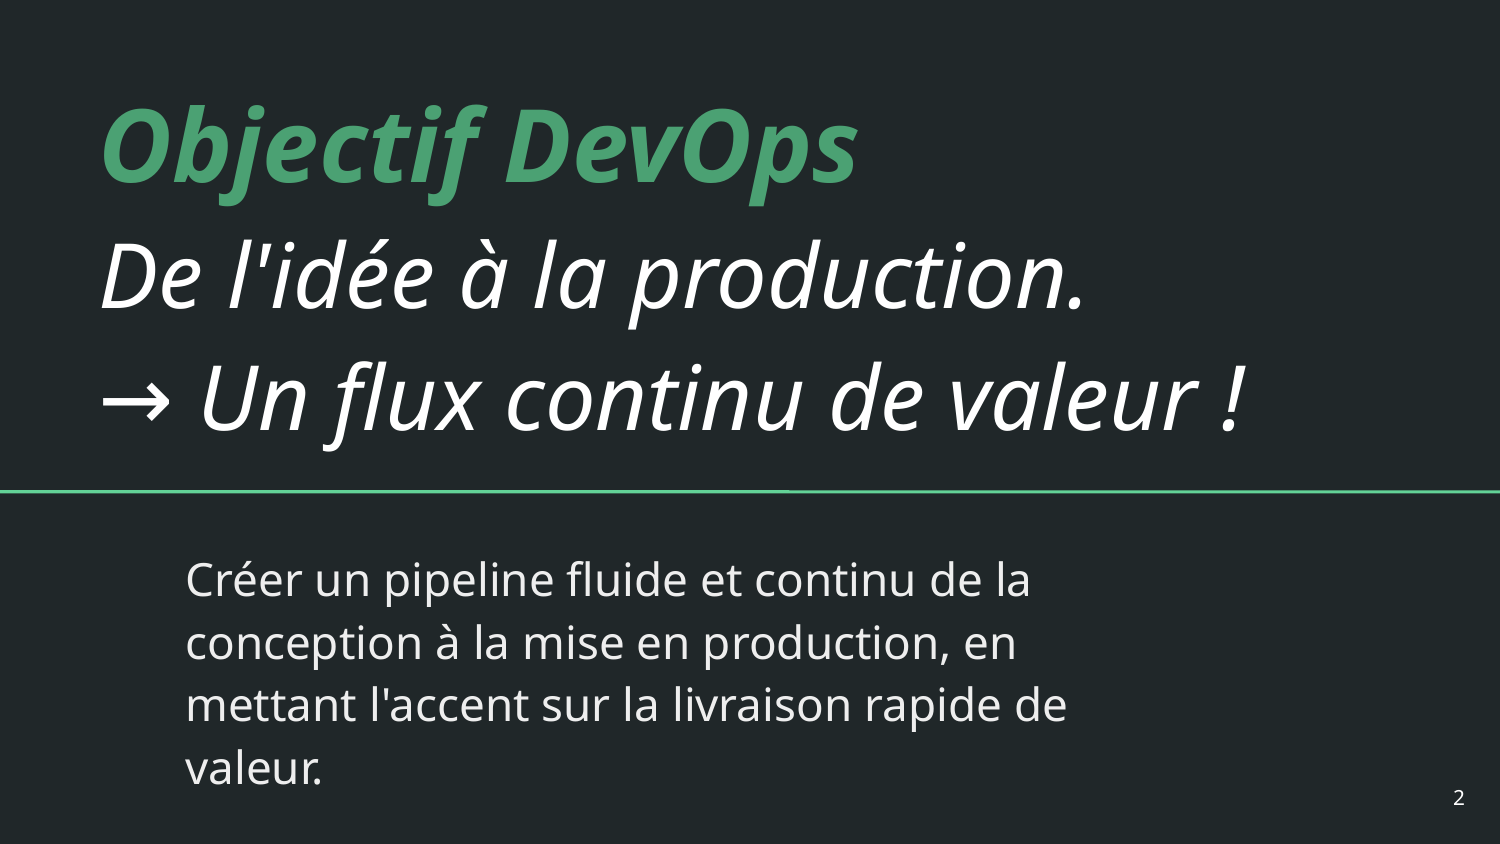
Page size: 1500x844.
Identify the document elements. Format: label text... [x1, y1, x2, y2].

title Objectif DevOps De l'idée à la production. → Un flux continu de valeur ! [83, 59, 1417, 473]
slide_number <numéro> [1389, 764, 1480, 830]
text_box Créer un pipeline fluide et continu de la conception à la mise en production, en mettant l'accent sur la livraison rapide de valeur. [170, 540, 1182, 816]
